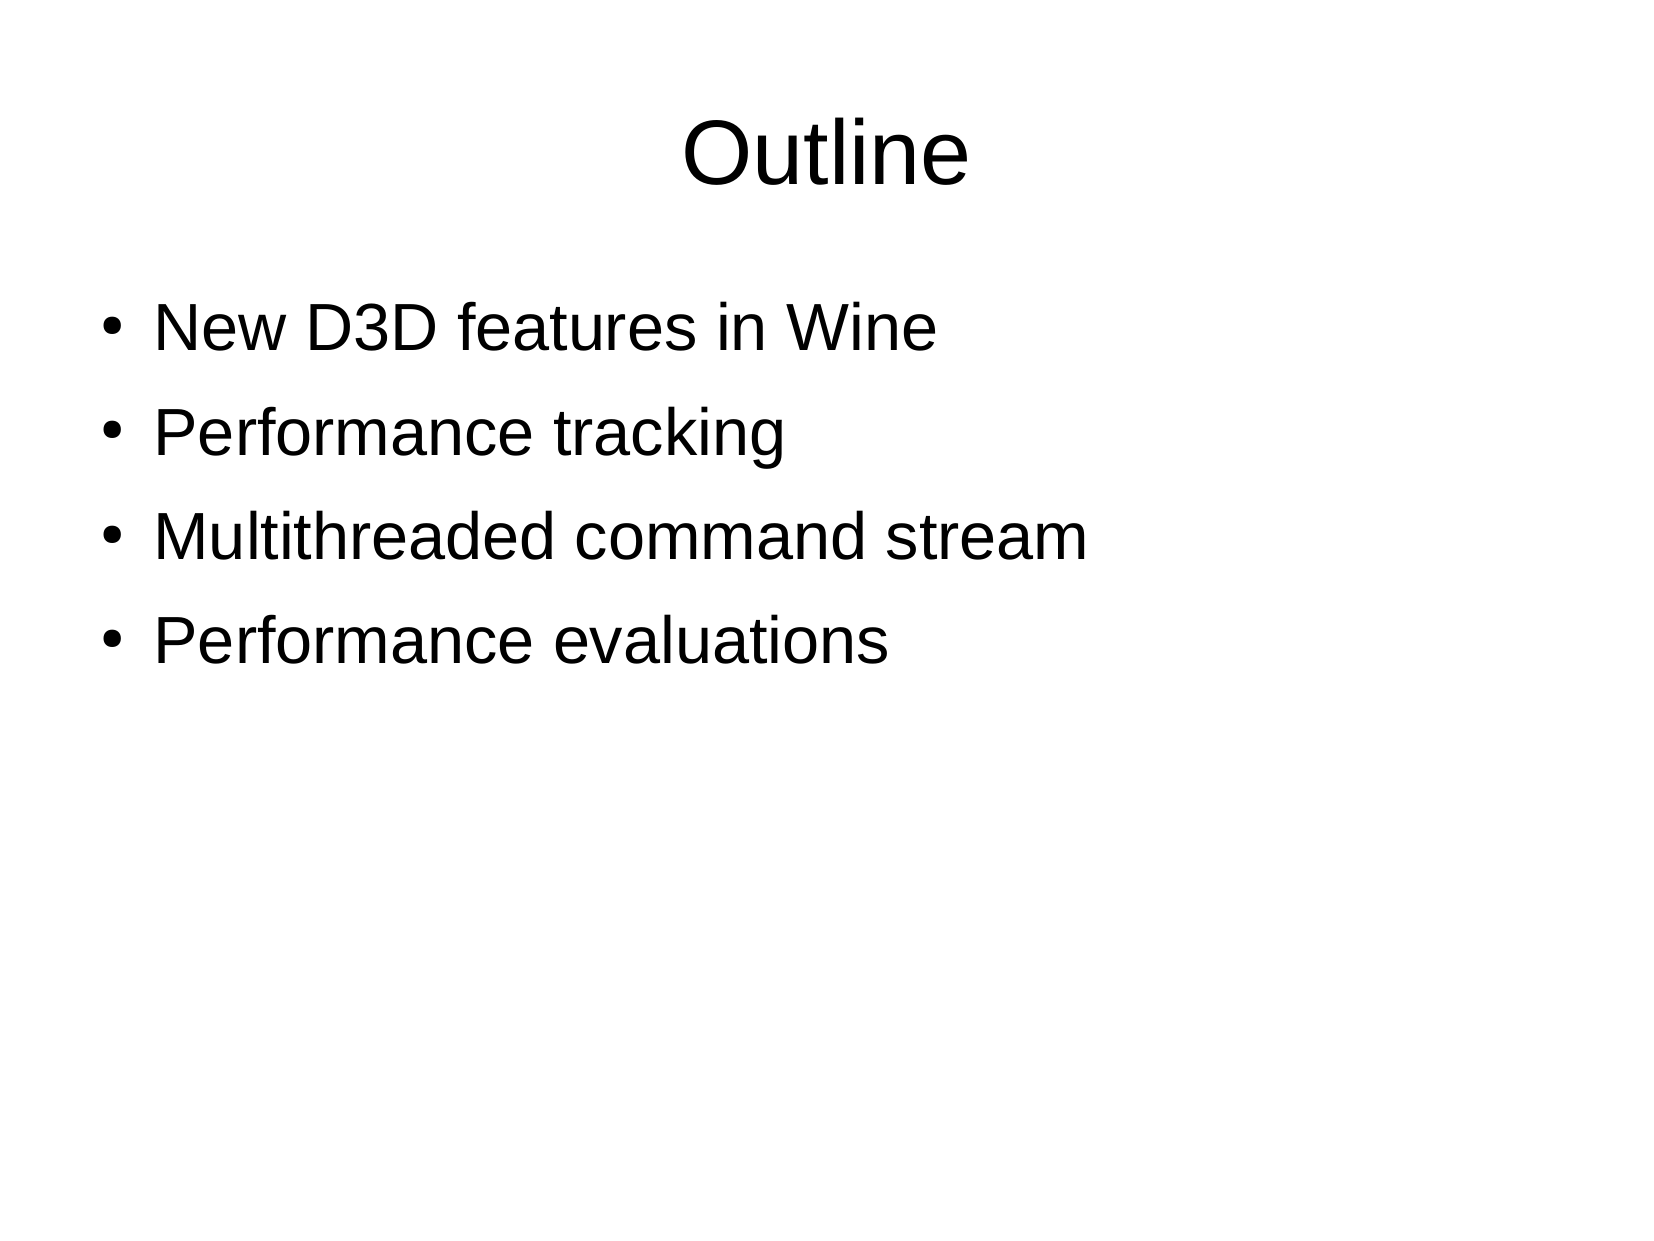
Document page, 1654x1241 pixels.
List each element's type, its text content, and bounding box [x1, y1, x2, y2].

title Outline [82, 49, 1571, 257]
list New D3D features in Wine Performance tracking Multithreaded command stream Performance evaluations [82, 290, 1571, 1010]
